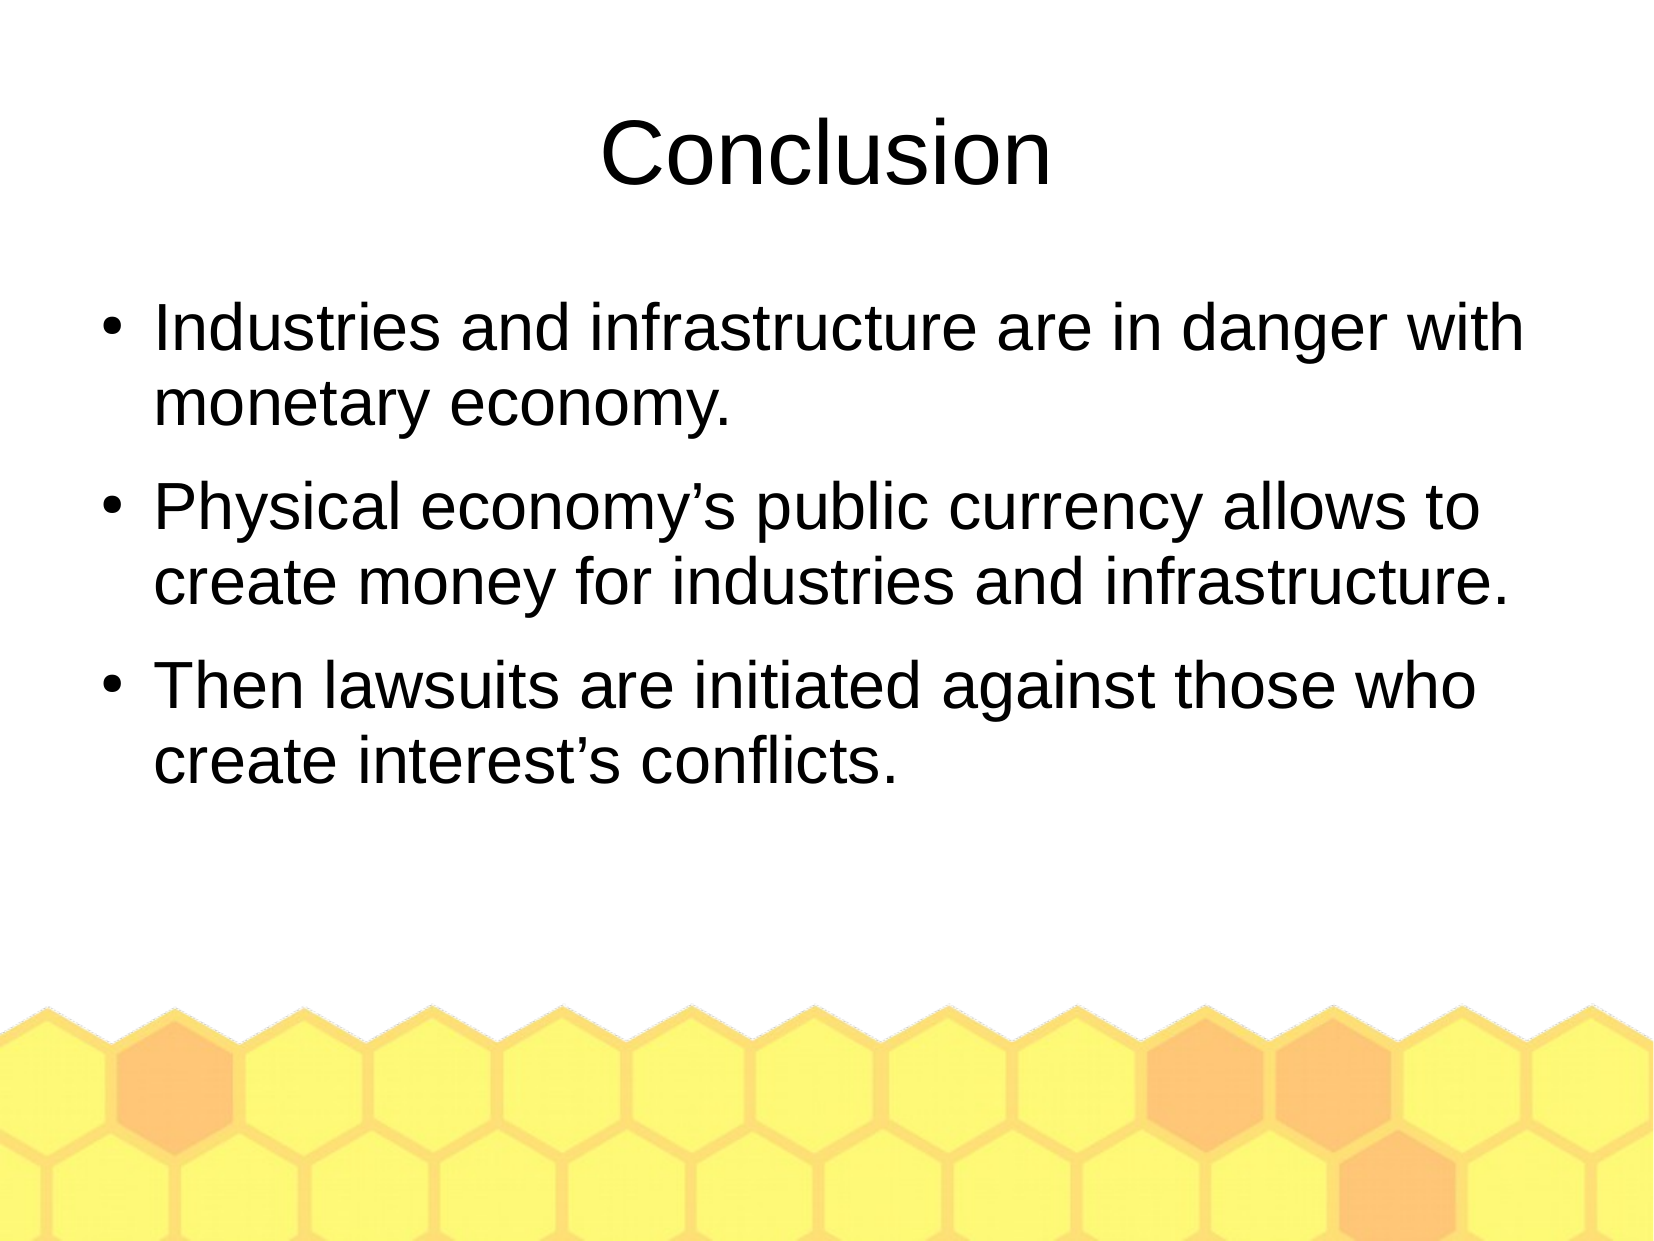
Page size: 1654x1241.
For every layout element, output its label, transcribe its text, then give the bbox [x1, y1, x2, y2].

picture [0, 1001, 1654, 1241]
list Industries and infrastructure are in danger with monetary economy. Physical economy’s public currency allows to create money for industries and infrastructure. Then lawsuits are initiated against those who create interest’s conflicts. [82, 290, 1571, 1010]
title Conclusion [82, 49, 1571, 257]
